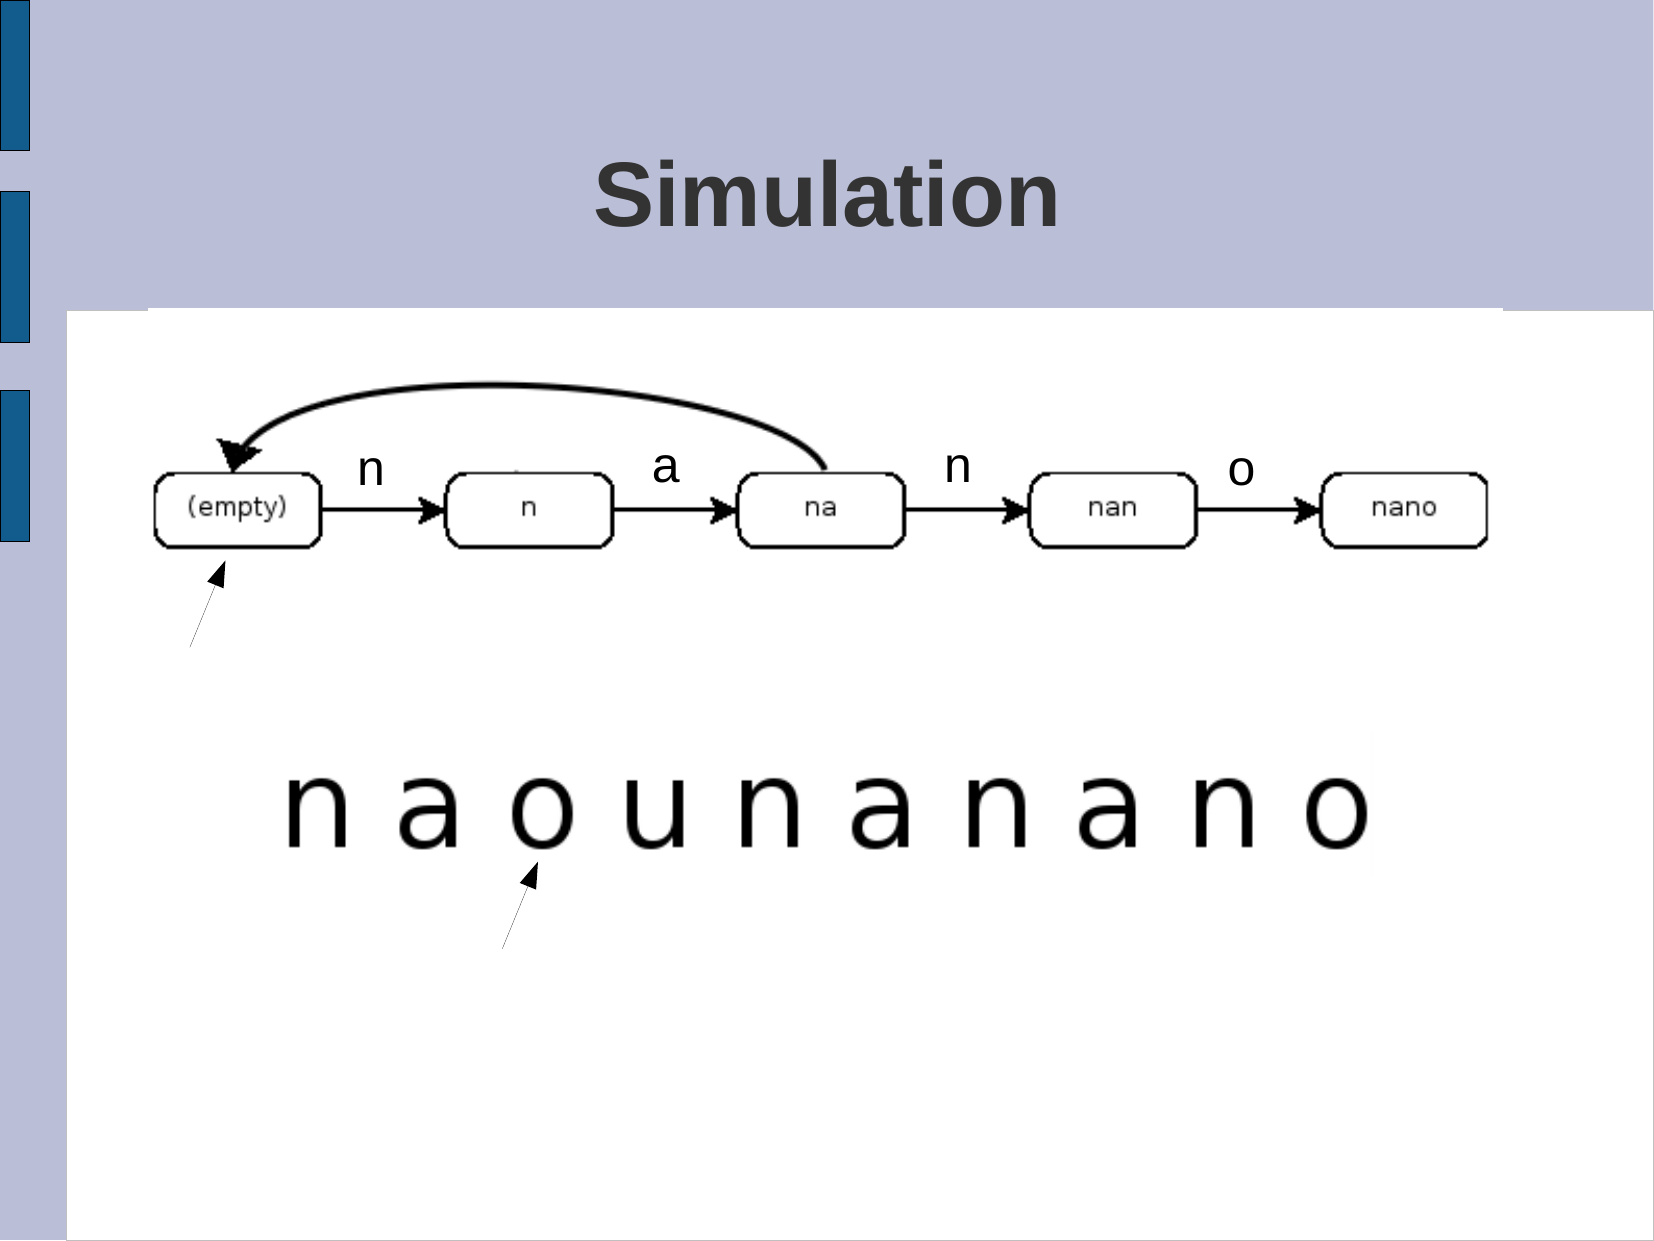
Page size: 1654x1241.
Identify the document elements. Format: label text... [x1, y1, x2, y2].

text_box n [944, 437, 973, 494]
title Simulation [121, 91, 1534, 299]
text_box o [1227, 439, 1256, 496]
picture [148, 308, 1503, 933]
text_box a [651, 437, 680, 494]
text_box n [357, 439, 385, 496]
